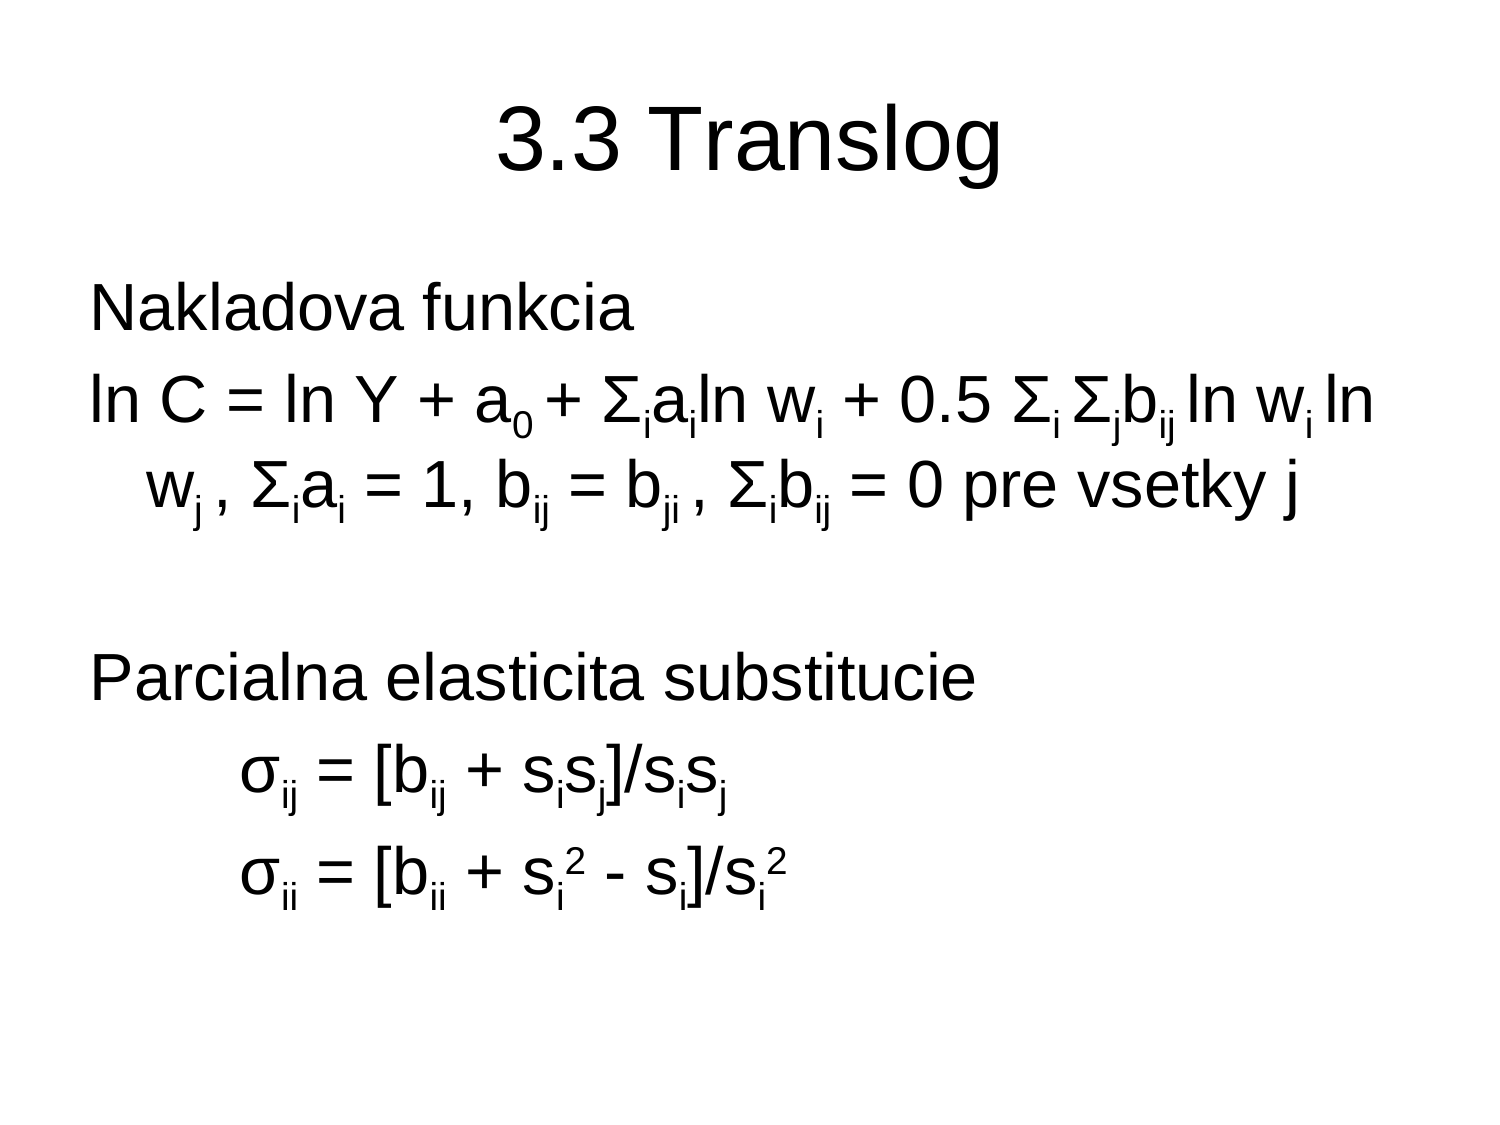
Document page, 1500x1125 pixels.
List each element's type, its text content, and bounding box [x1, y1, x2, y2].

title 3.3 Translog [75, 45, 1426, 233]
list Nakladova funkcia ln C = ln Y + a0 + Σiailn wi + 0.5 Σi Σjbij ln wi ln wj , Σiai = 1, bij = bji , Σibij = 0 pre vsetky j Parcialna elasticita substitucie σij = [bij + sisj]/sisj σii = [bii + si2 - si]/si2 [75, 262, 1426, 1125]
